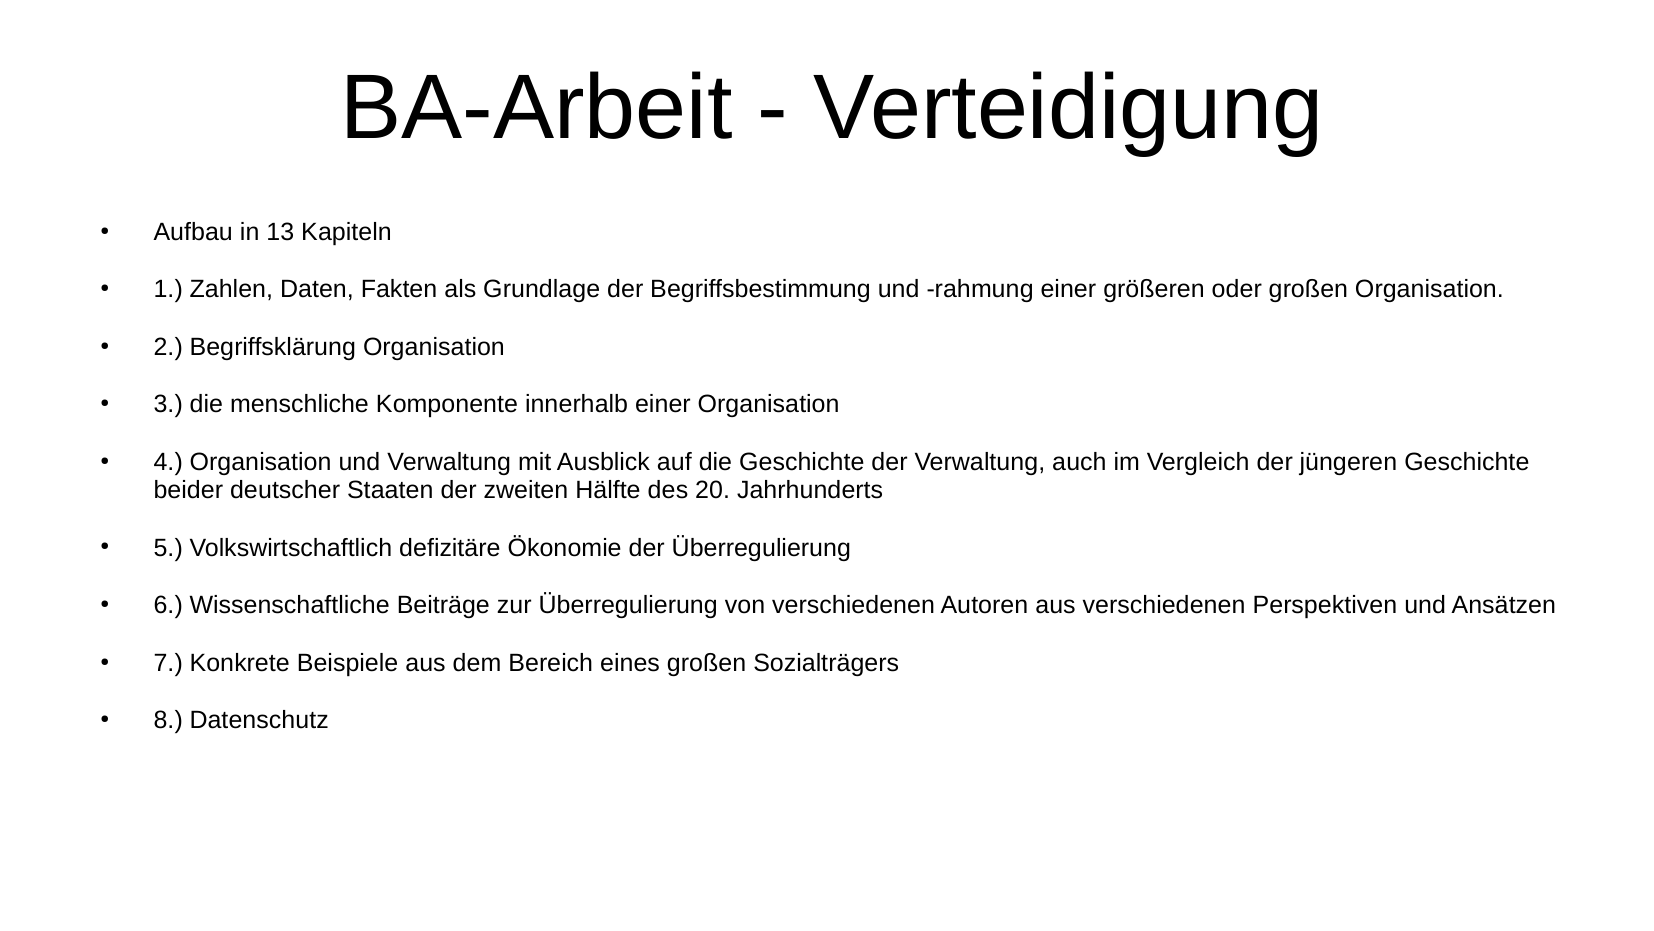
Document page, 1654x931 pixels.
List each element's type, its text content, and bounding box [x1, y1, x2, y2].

list Aufbau in 13 Kapiteln 1.) Zahlen, Daten, Fakten als Grundlage der Begriffsbestimmung und -rahmung einer größeren oder großen Organisation. 2.) Begriffsklärung Organisation 3.) die menschliche Komponente innerhalb einer Organisation 4.) Organisation und Verwaltung mit Ausblick auf die Geschichte der Verwaltung, auch im Vergleich der jüngeren Geschichte beider deutscher Staaten der zweiten Hälfte des 20. Jahrhunderts 5.) Volkswirtschaftlich defizitäre Ökonomie der Überregulierung 6.) Wissenschaftliche Beiträge zur Überregulierung von verschiedenen Autoren aus verschiedenen Perspektiven und Ansätzen 7.) Konkrete Beispiele aus dem Bereich eines großen Sozialträgers 8.) Datenschutz [82, 217, 1571, 758]
title BA-Arbeit - Verteidigung [88, 29, 1577, 185]
